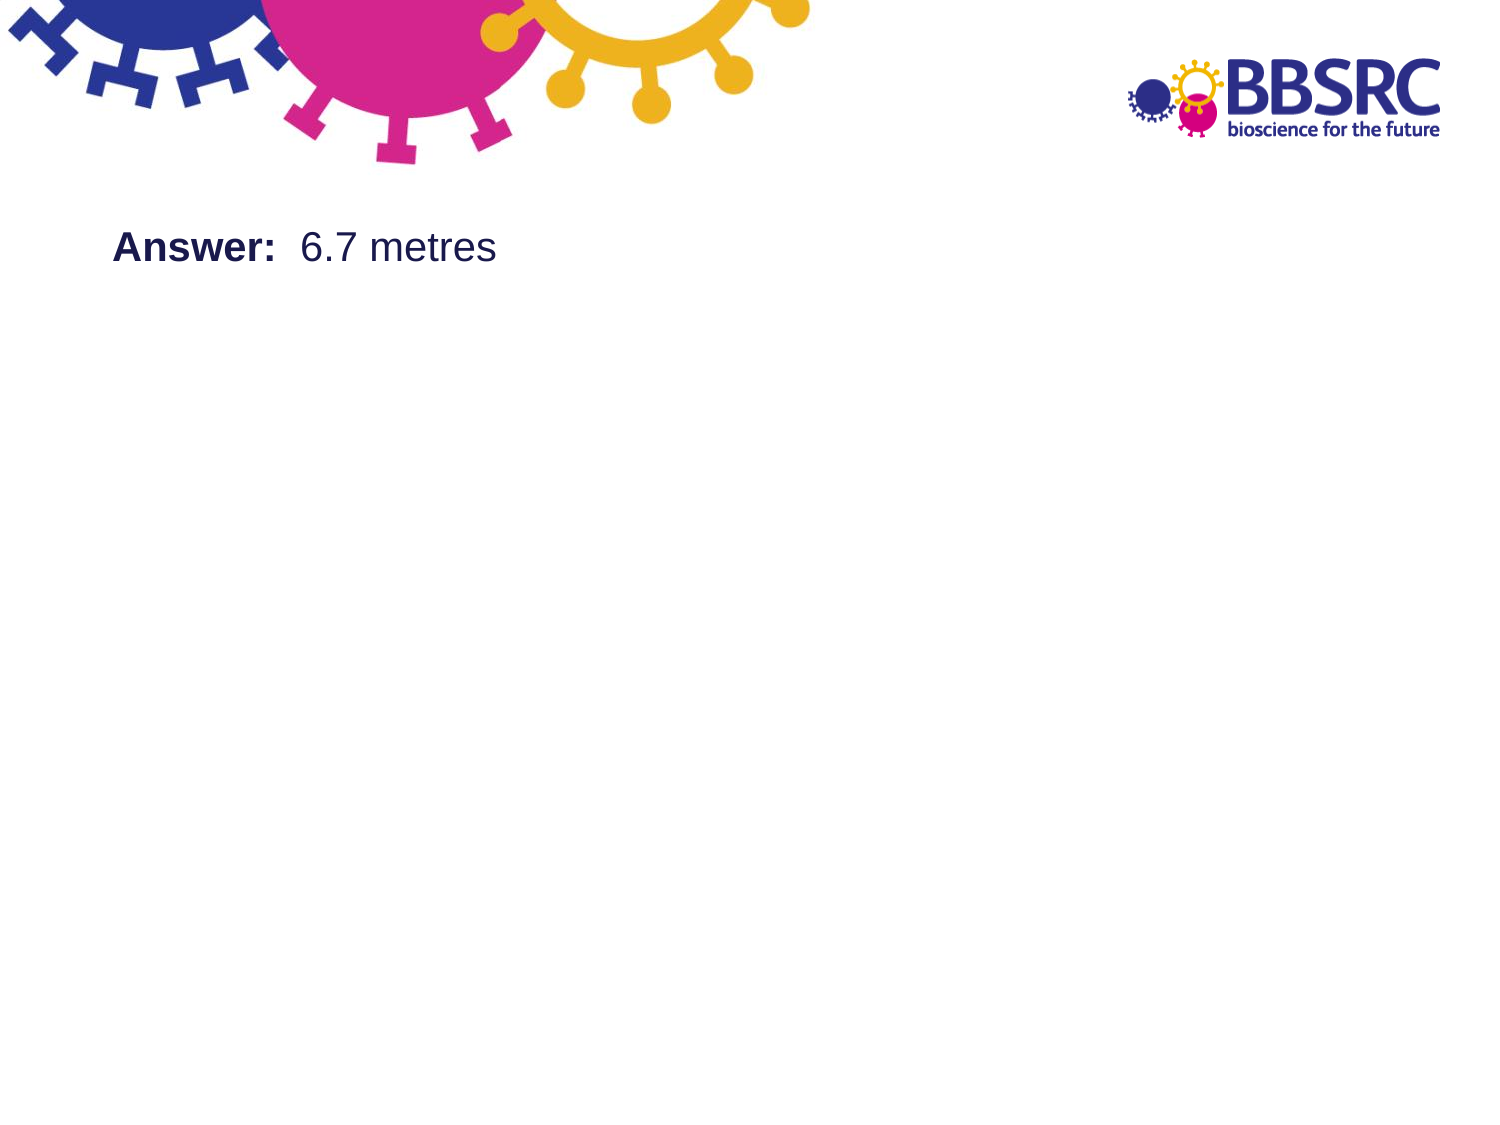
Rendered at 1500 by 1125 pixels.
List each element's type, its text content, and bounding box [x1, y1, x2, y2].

list Answer: 6.7 metres [112, 219, 1377, 1012]
